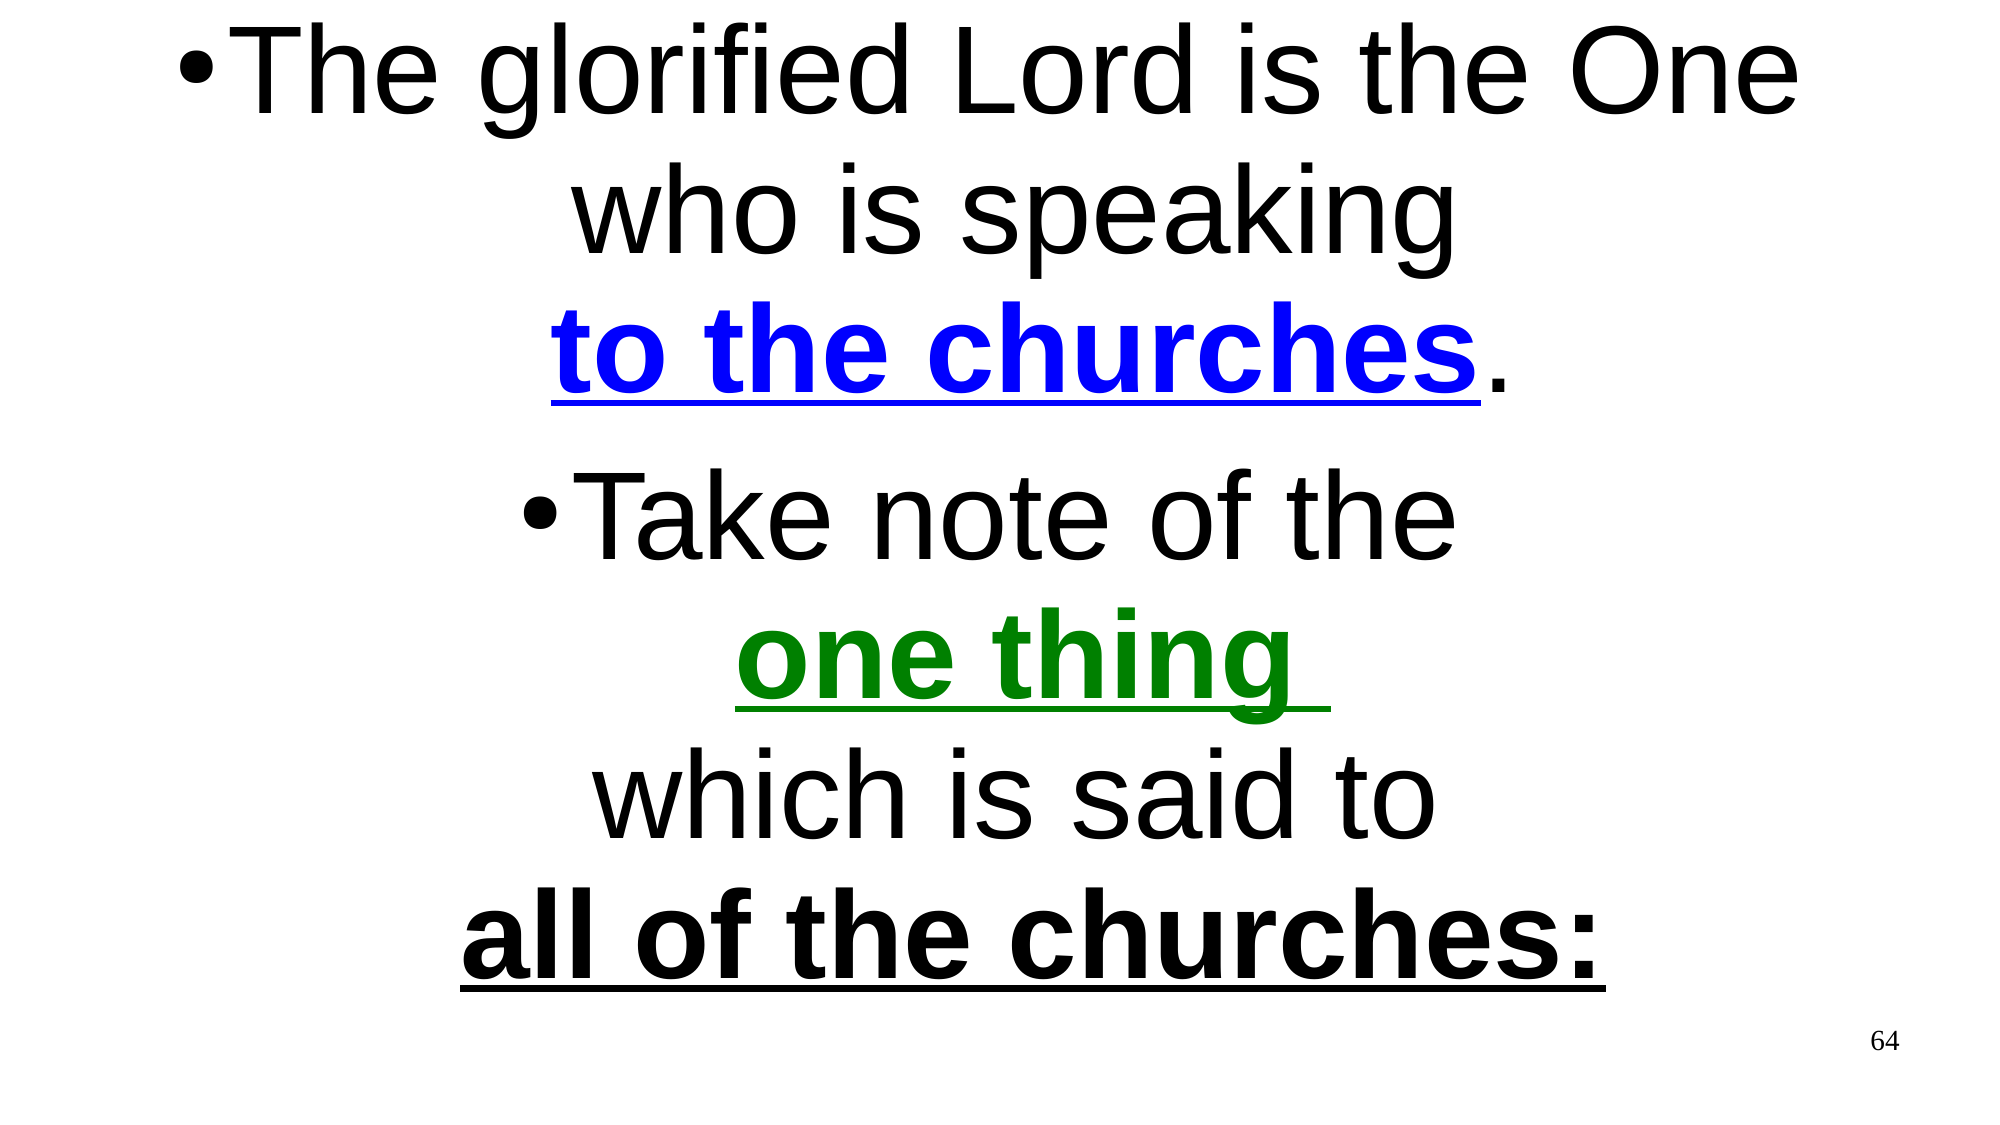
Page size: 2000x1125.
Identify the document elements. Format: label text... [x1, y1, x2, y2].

list The glorified Lord is the One who is speaking to the churches. Take note of the one thing which is said to all of the churches: [0, 0, 1996, 1123]
